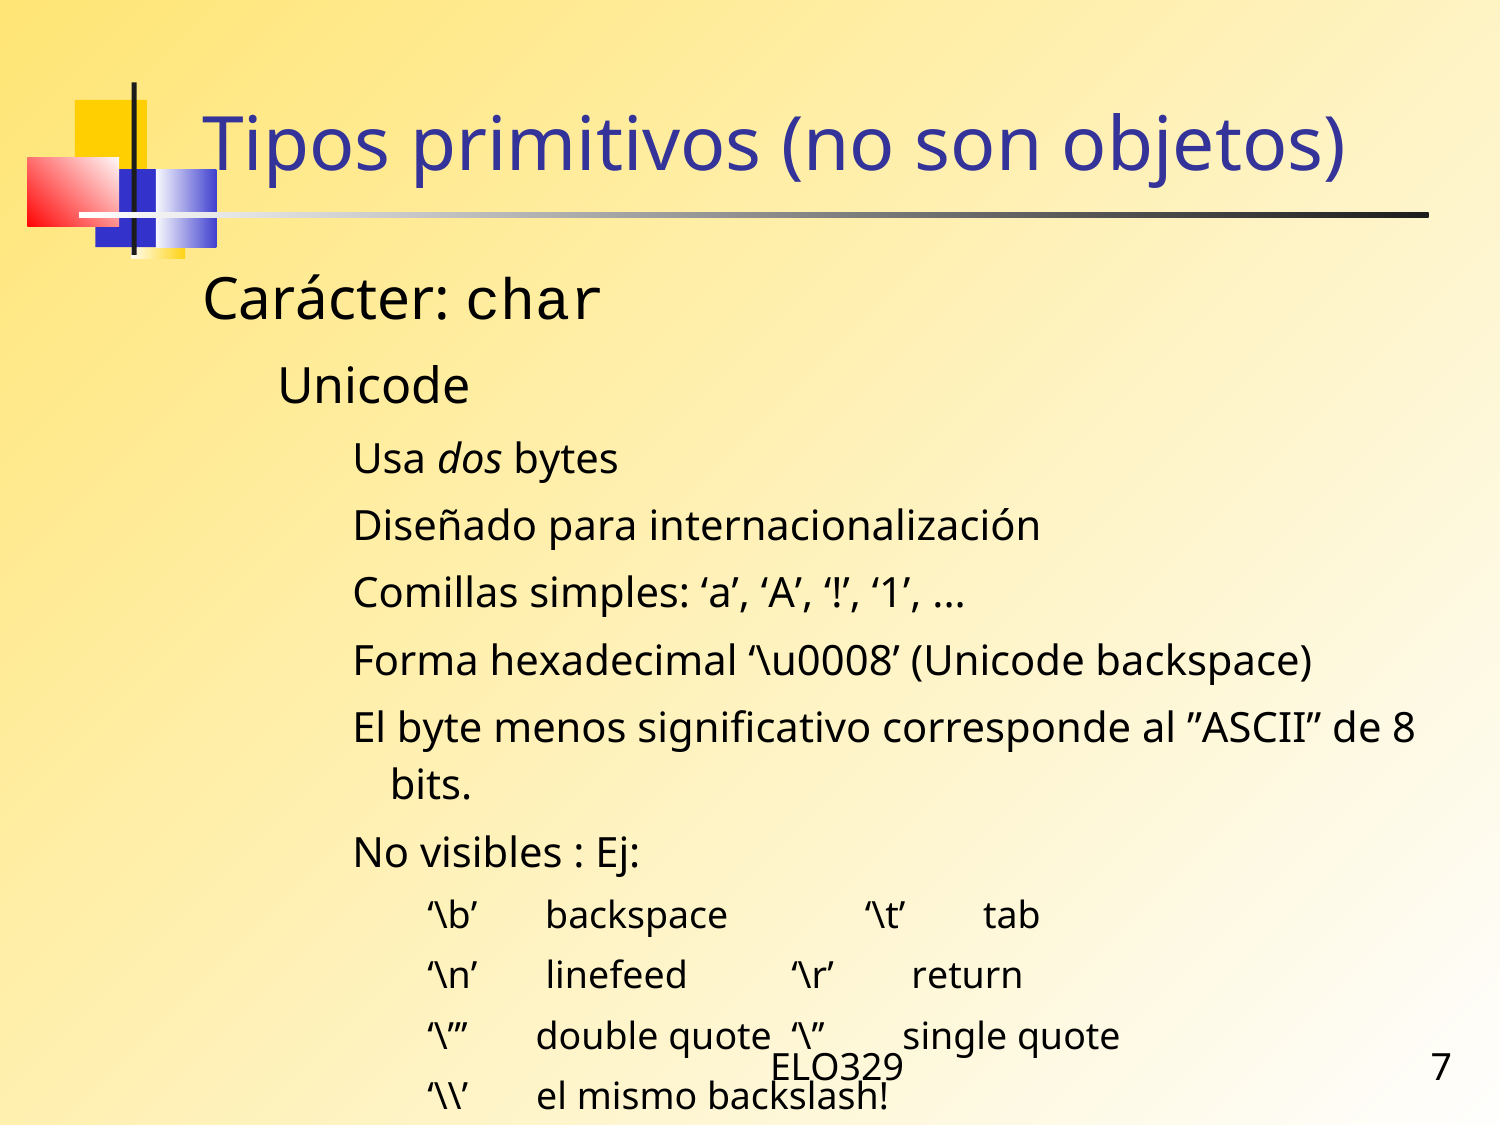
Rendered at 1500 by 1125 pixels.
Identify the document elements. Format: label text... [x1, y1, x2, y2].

title Tipos primitivos (no son objetos)‏ [187, 37, 1466, 201]
list Carácter: char Unicode Usa dos bytes Diseñado para internacionalización Comillas simples: ‘a’, ‘A’, ‘!’, ‘1’, ... Forma hexadecimal ‘\u0008’ (Unicode backspace)‏ El byte menos significativo corresponde al ”ASCII” de 8 bits. No visibles : Ej: ‘\b’ backspace ‘\t’ tab ‘\n’ linefeed ‘\r’ return ‘\”’ double quote ‘\’’ single quote ‘\\’ el mismo backslash! [187, 249, 1463, 1107]
